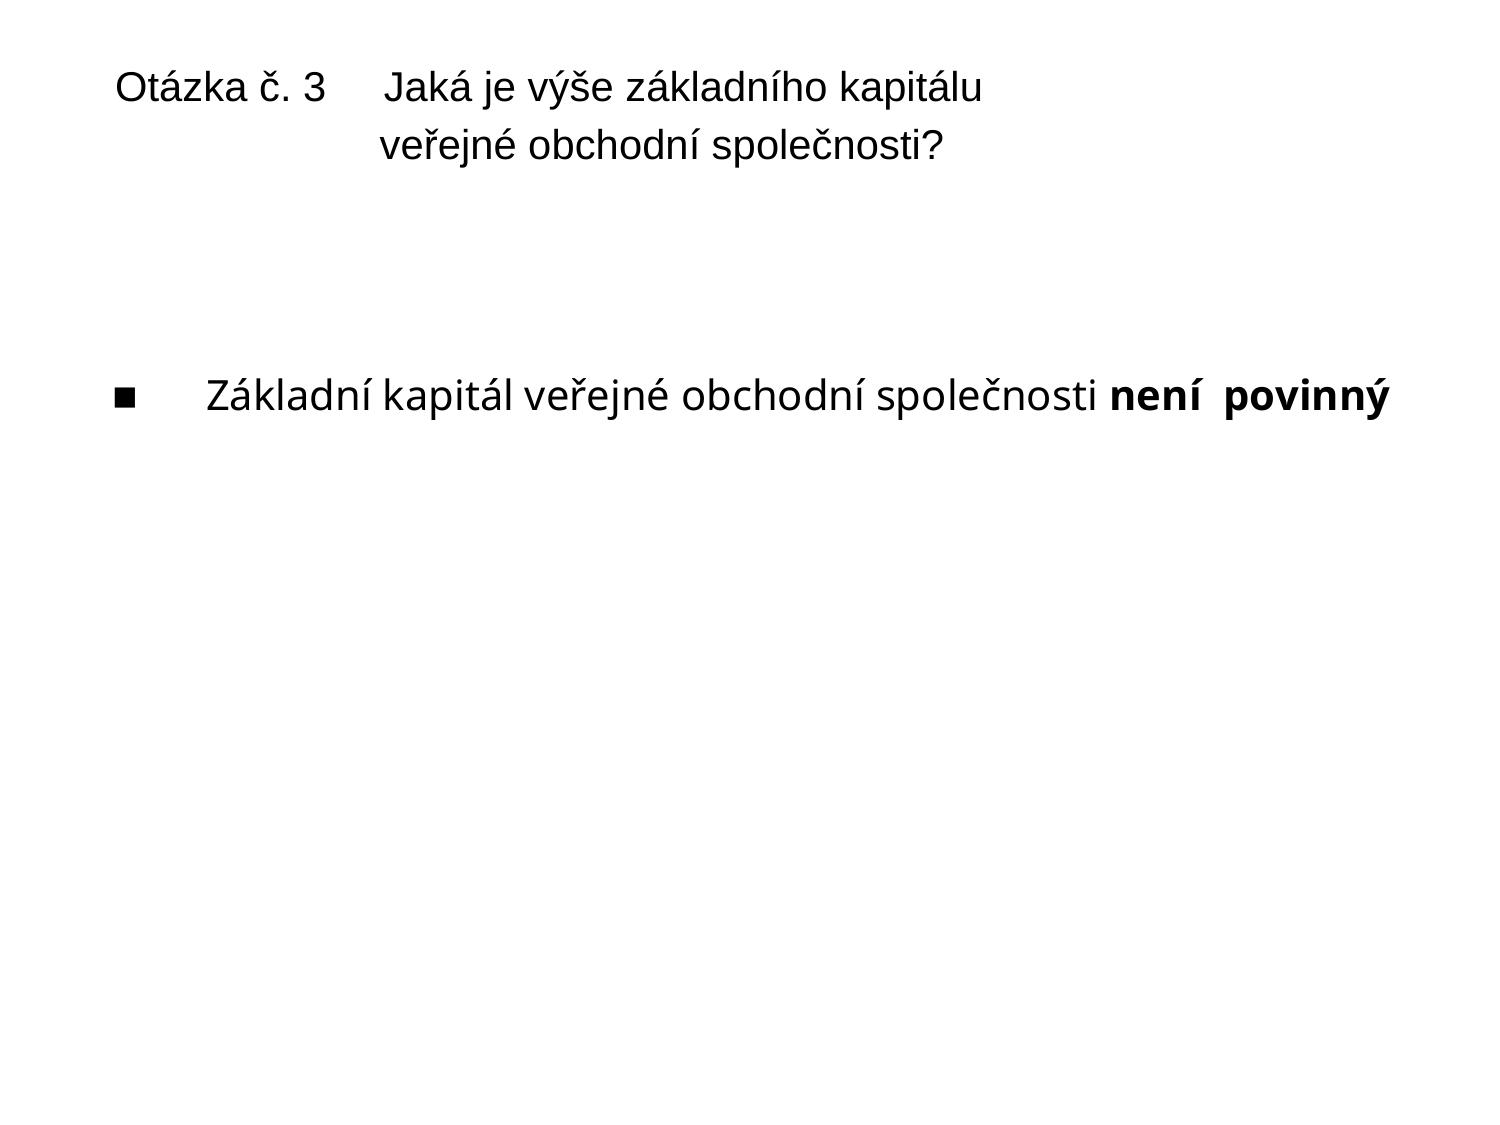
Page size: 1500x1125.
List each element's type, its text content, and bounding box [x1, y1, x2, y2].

list ■ Základní kapitál veřejné obchodní společnosti není povinný [41, 361, 1471, 975]
title Otázka č. 3 Jaká je výše základního kapitálu veřejné obchodní společnosti? [100, 49, 1425, 237]
